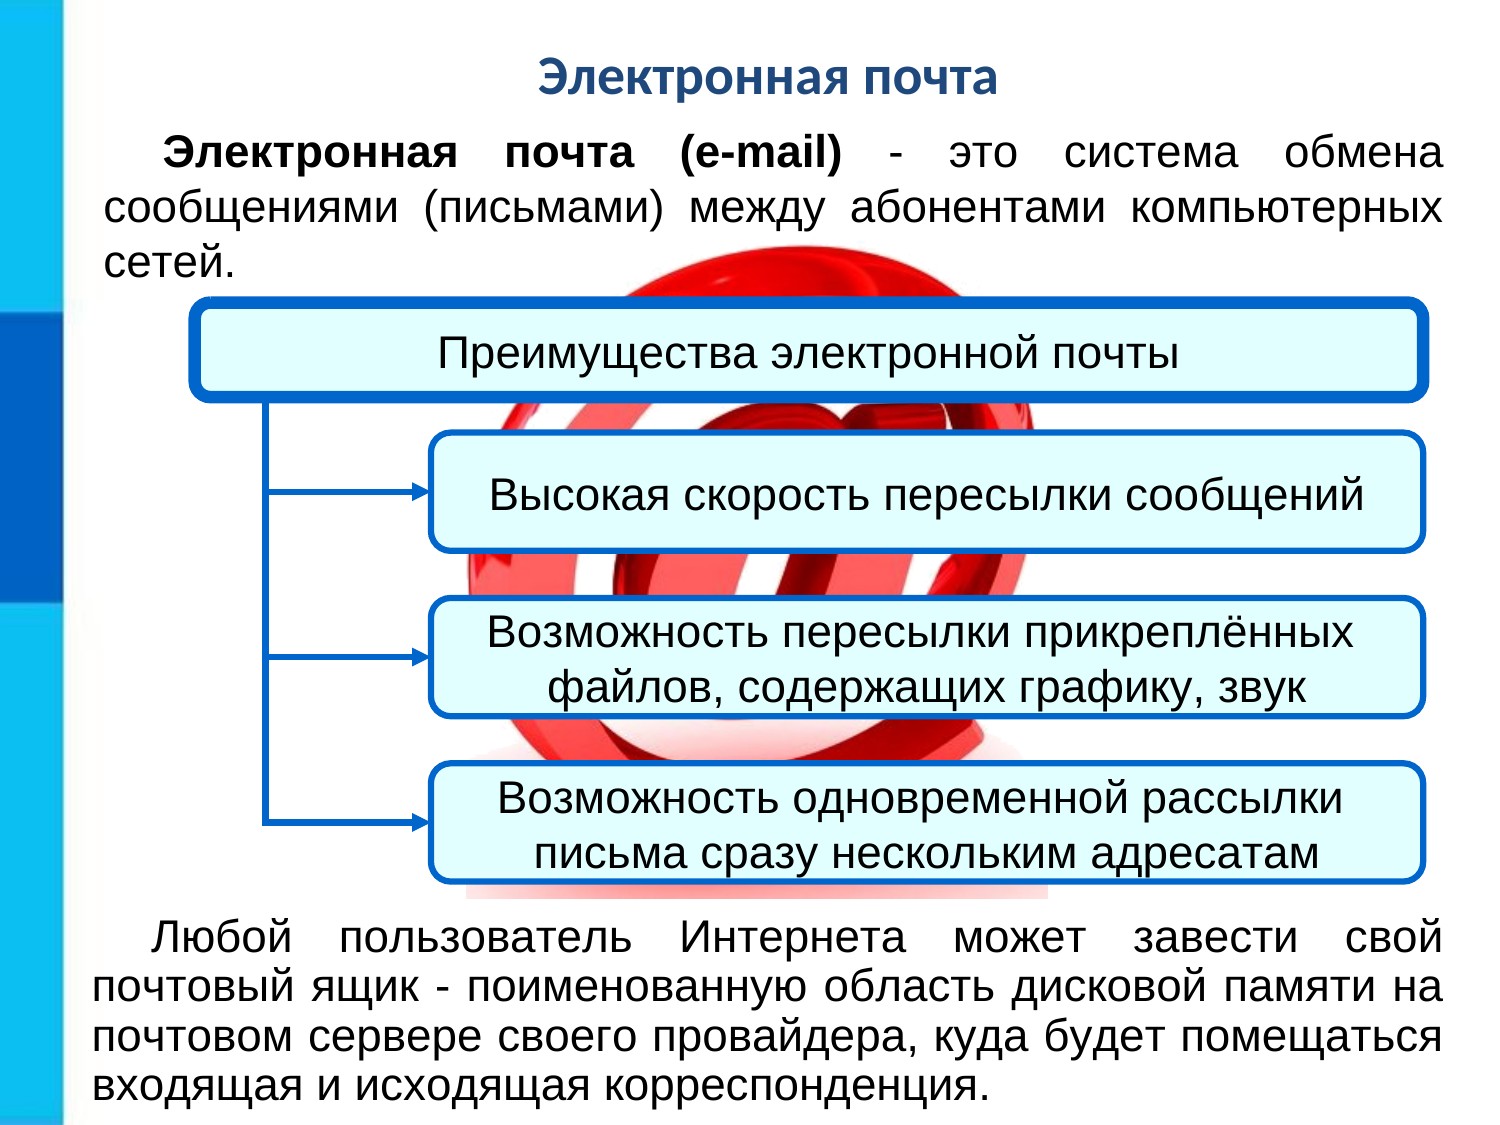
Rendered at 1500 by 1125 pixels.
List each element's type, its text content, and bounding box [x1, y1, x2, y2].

picture [0, 0, 1500, 1125]
text_box Электронная почта (e-mail) - это система обмена сообщениями (письмами) между абонентами компьютерных сетей. [88, 113, 1459, 294]
text_box Возможность одновременной рассылки письма сразу нескольким адресатам [430, 763, 1424, 882]
text_box Возможность пересылки прикреплённых файлов, содержащих графику, звук [430, 597, 1424, 717]
text_box Электронная почта [112, 31, 1425, 113]
text_box Любой пользователь Интернета может завести свой почтовый ящик - поименованную область дисковой памяти на почтовом сервере своего провайдера, куда будет помещаться входящая и исходящая корреспонденция. [76, 904, 1459, 1119]
text_box Преимущества электронной почты [194, 302, 1424, 398]
text_box Высокая скорость пересылки сообщений [430, 432, 1424, 551]
